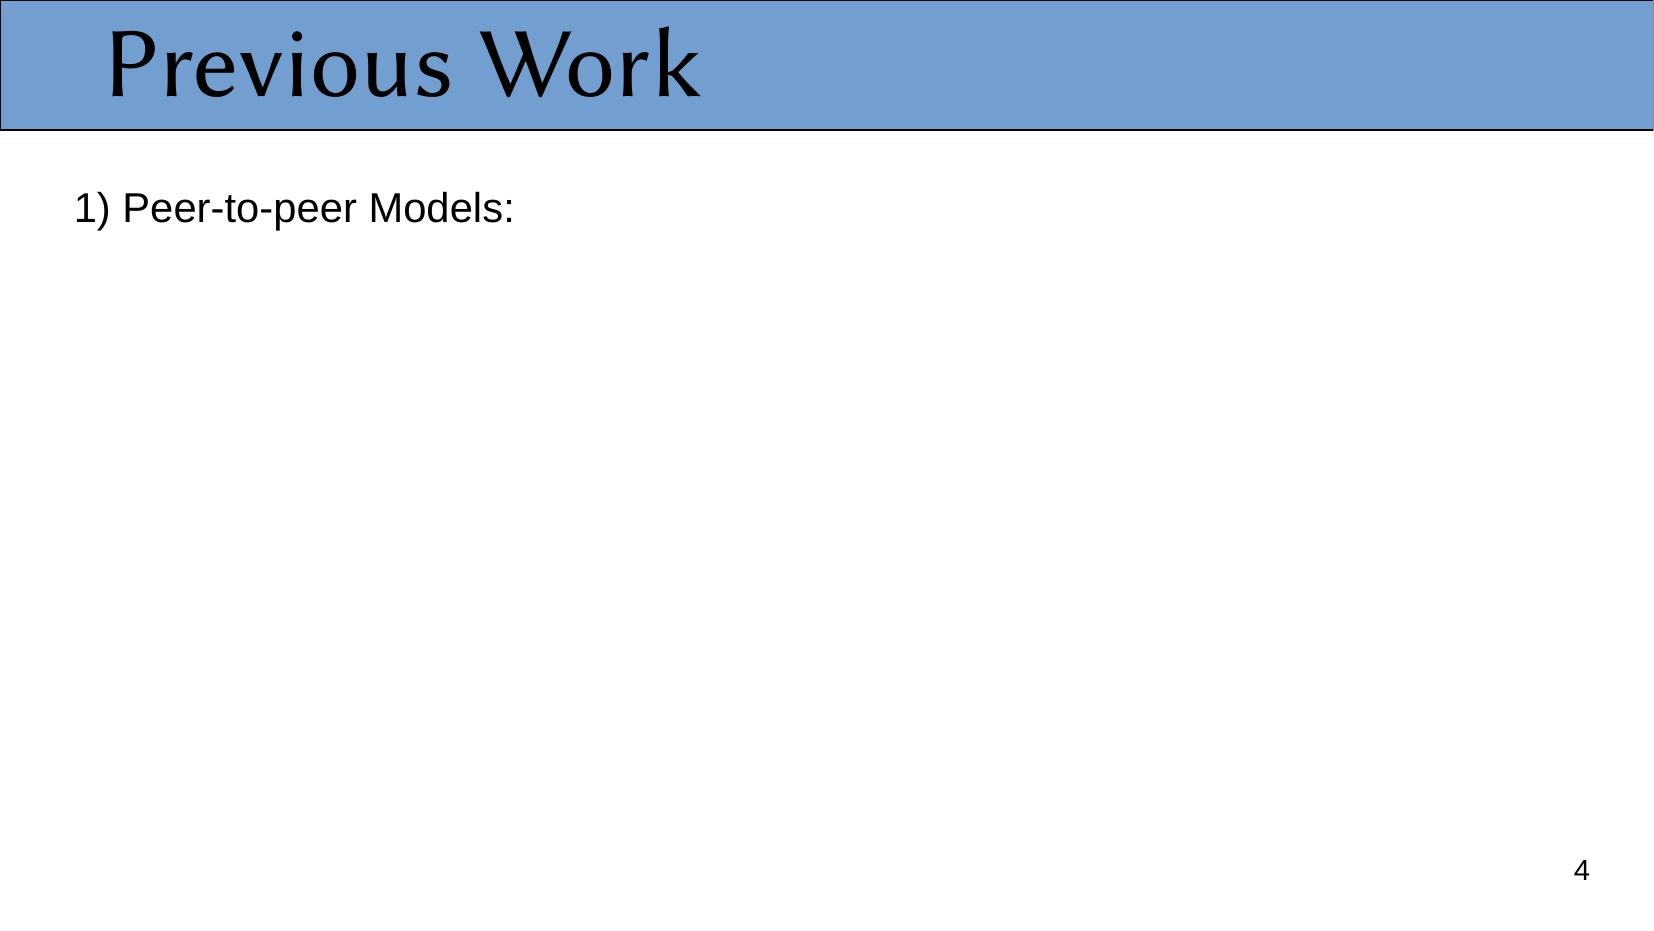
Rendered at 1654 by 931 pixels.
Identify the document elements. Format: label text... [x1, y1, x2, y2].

text_box 4 [1559, 846, 1607, 895]
text_box Peer-to-peer Models: [59, 177, 1595, 792]
text_box [0, 0, 88, 130]
text_box [1317, 0, 1654, 130]
text_box Previous Work [88, 0, 1317, 131]
